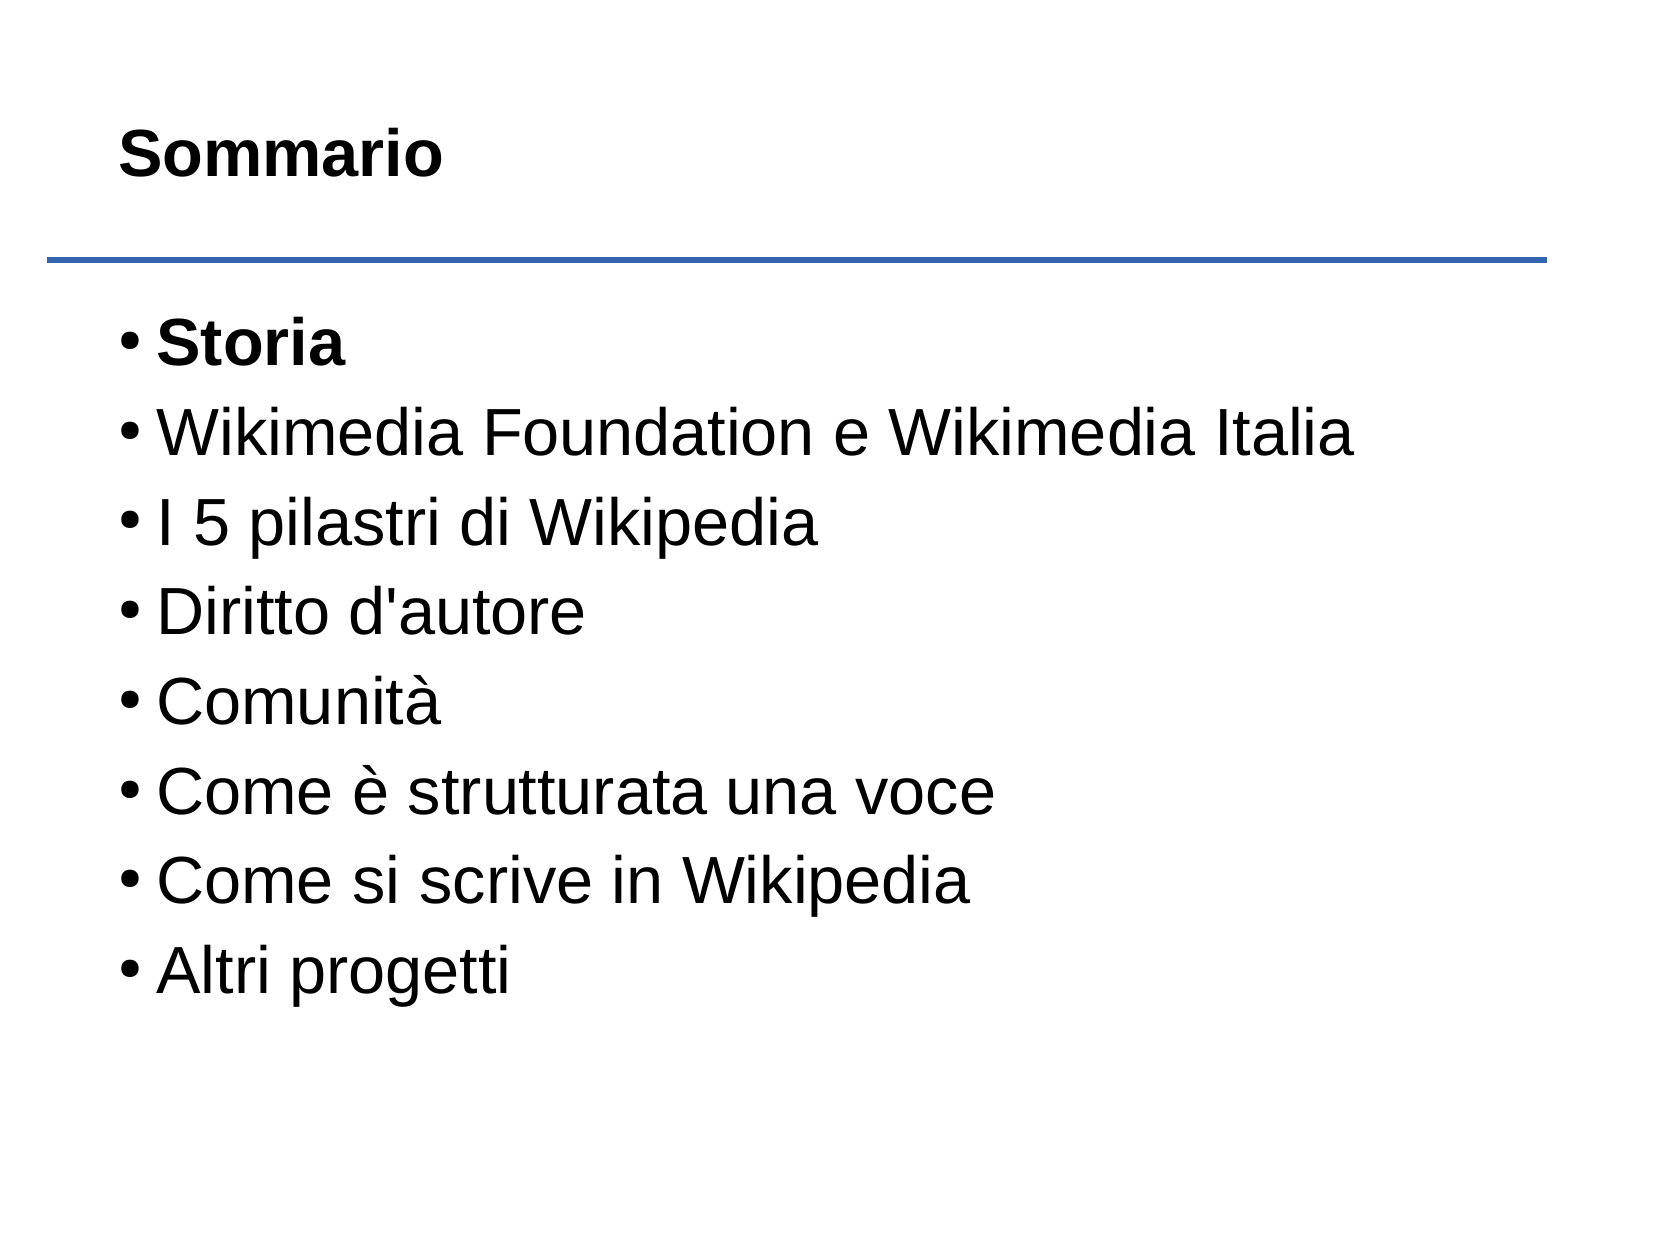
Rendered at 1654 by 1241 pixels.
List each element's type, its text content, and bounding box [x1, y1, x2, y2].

title Sommario [118, 49, 1571, 257]
subtitle Storia Wikimedia Foundation e Wikimedia Italia I 5 pilastri di Wikipedia Diritto d'autore Comunità Come è strutturata una voce Come si scrive in Wikipedia Altri progetti [118, 290, 1571, 1170]
